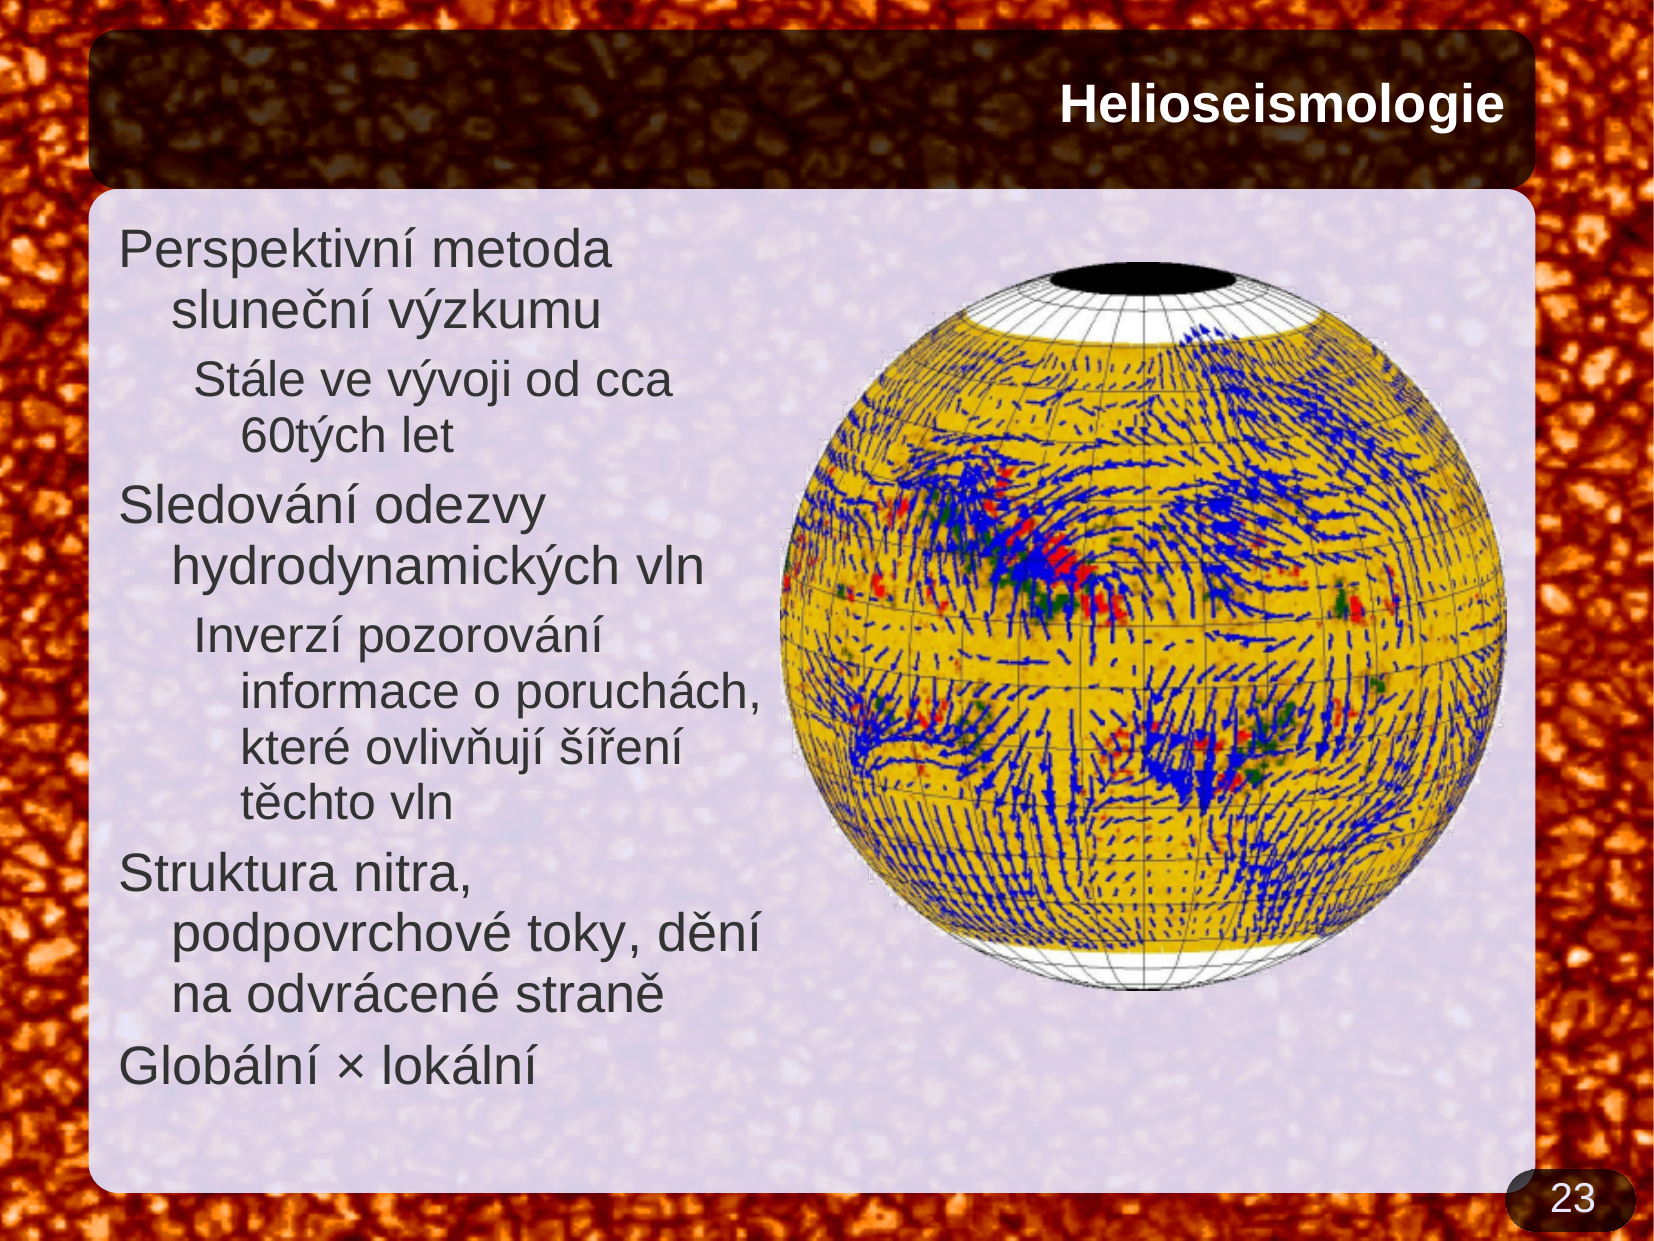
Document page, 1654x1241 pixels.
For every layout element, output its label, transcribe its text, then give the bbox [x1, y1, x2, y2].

list Perspektivní metoda sluneční výzkumu Stále ve vývoji od cca 60tých let Sledování odezvy hydrodynamických vln Inverzí pozorování informace o poruchách, které ovlivňují šíření těchto vln Struktura nitra, podpovrchové toky, dění na odvrácené straně Globální × lokální [118, 218, 781, 1097]
title Helioseismologie [118, 59, 1506, 148]
picture [0, 0, 1654, 1241]
